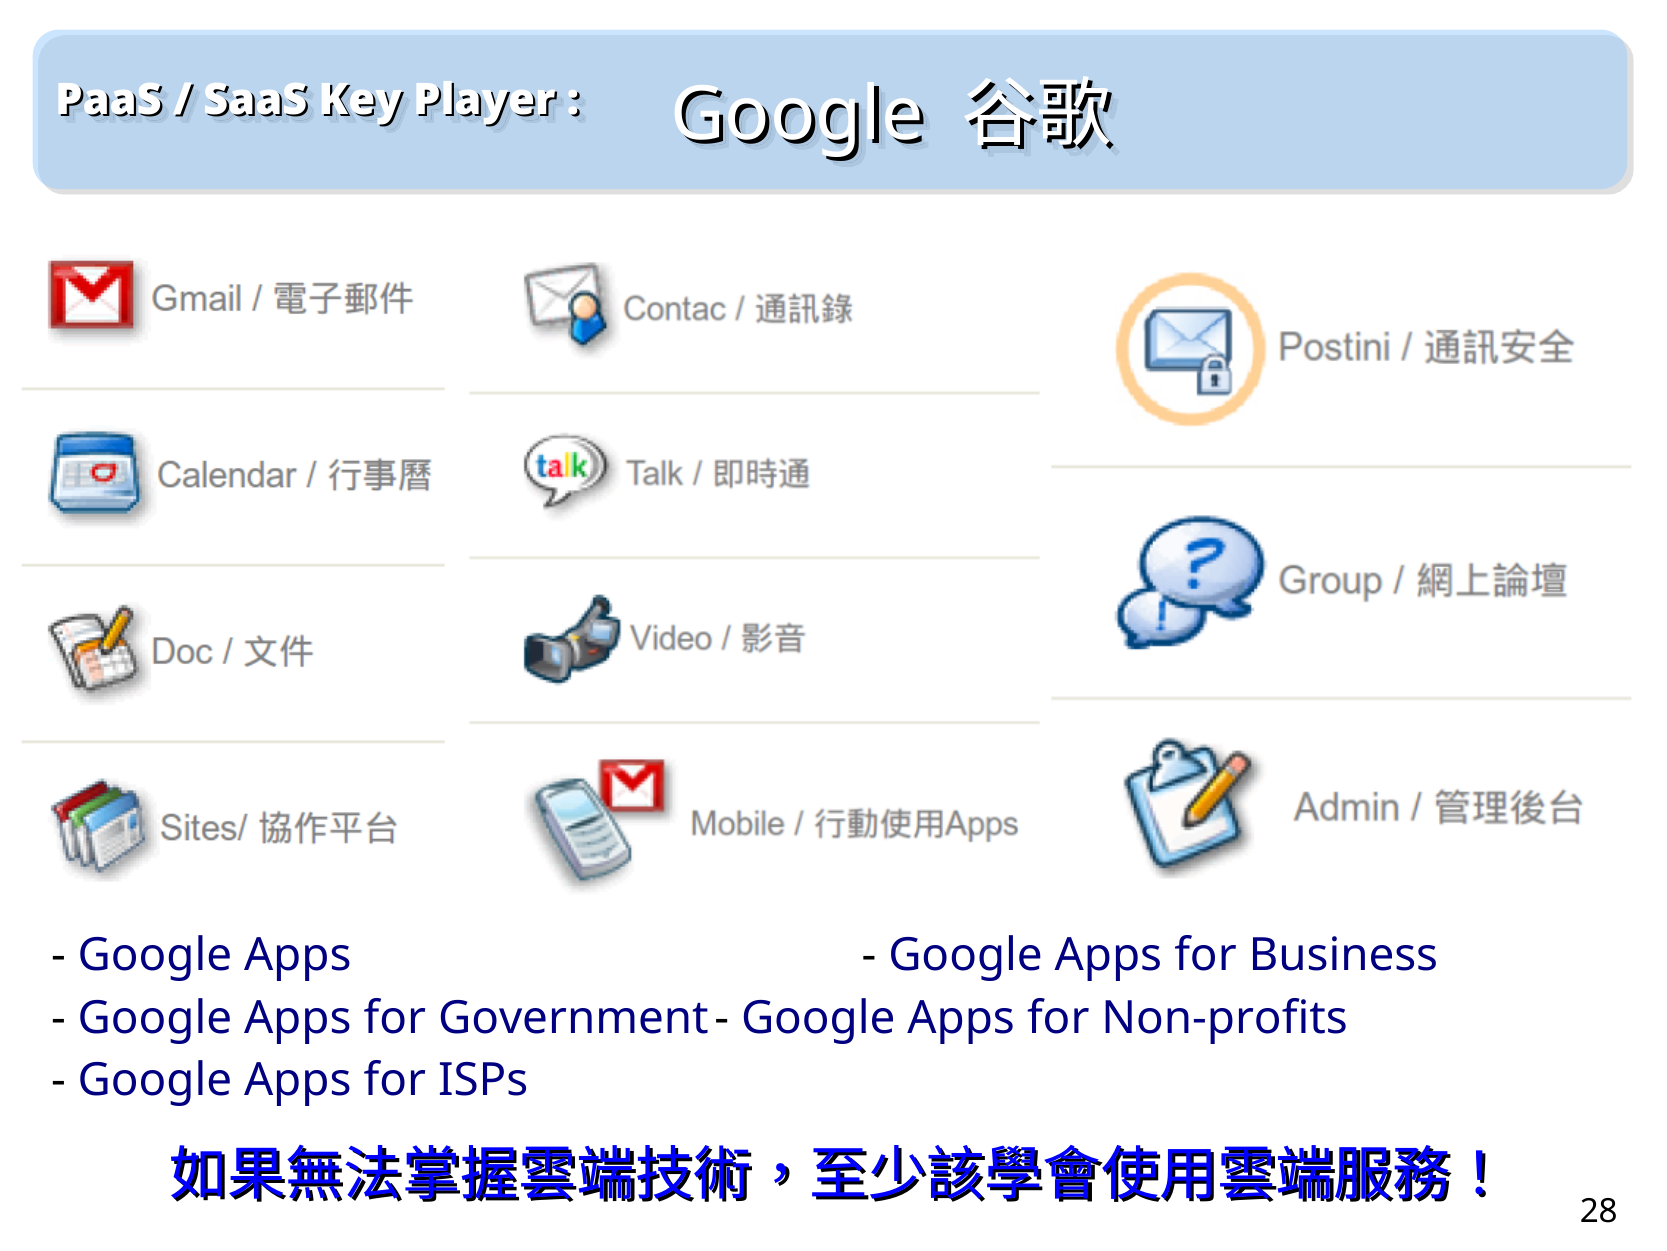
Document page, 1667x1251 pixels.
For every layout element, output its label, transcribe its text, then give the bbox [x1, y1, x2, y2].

text_box [383, 236, 1270, 312]
text_box - Google Apps - Google Apps for Business - Google Apps for Government - Google Apps for Non-profits - Google Apps for ISPs 如果無法掌握雲端技術，至少該學會使用雲端服務！ [36, 917, 1642, 1220]
text_box PaaS / SaaS Key Player : Google 谷歌 [32, 29, 1628, 190]
picture [21, 214, 1632, 917]
